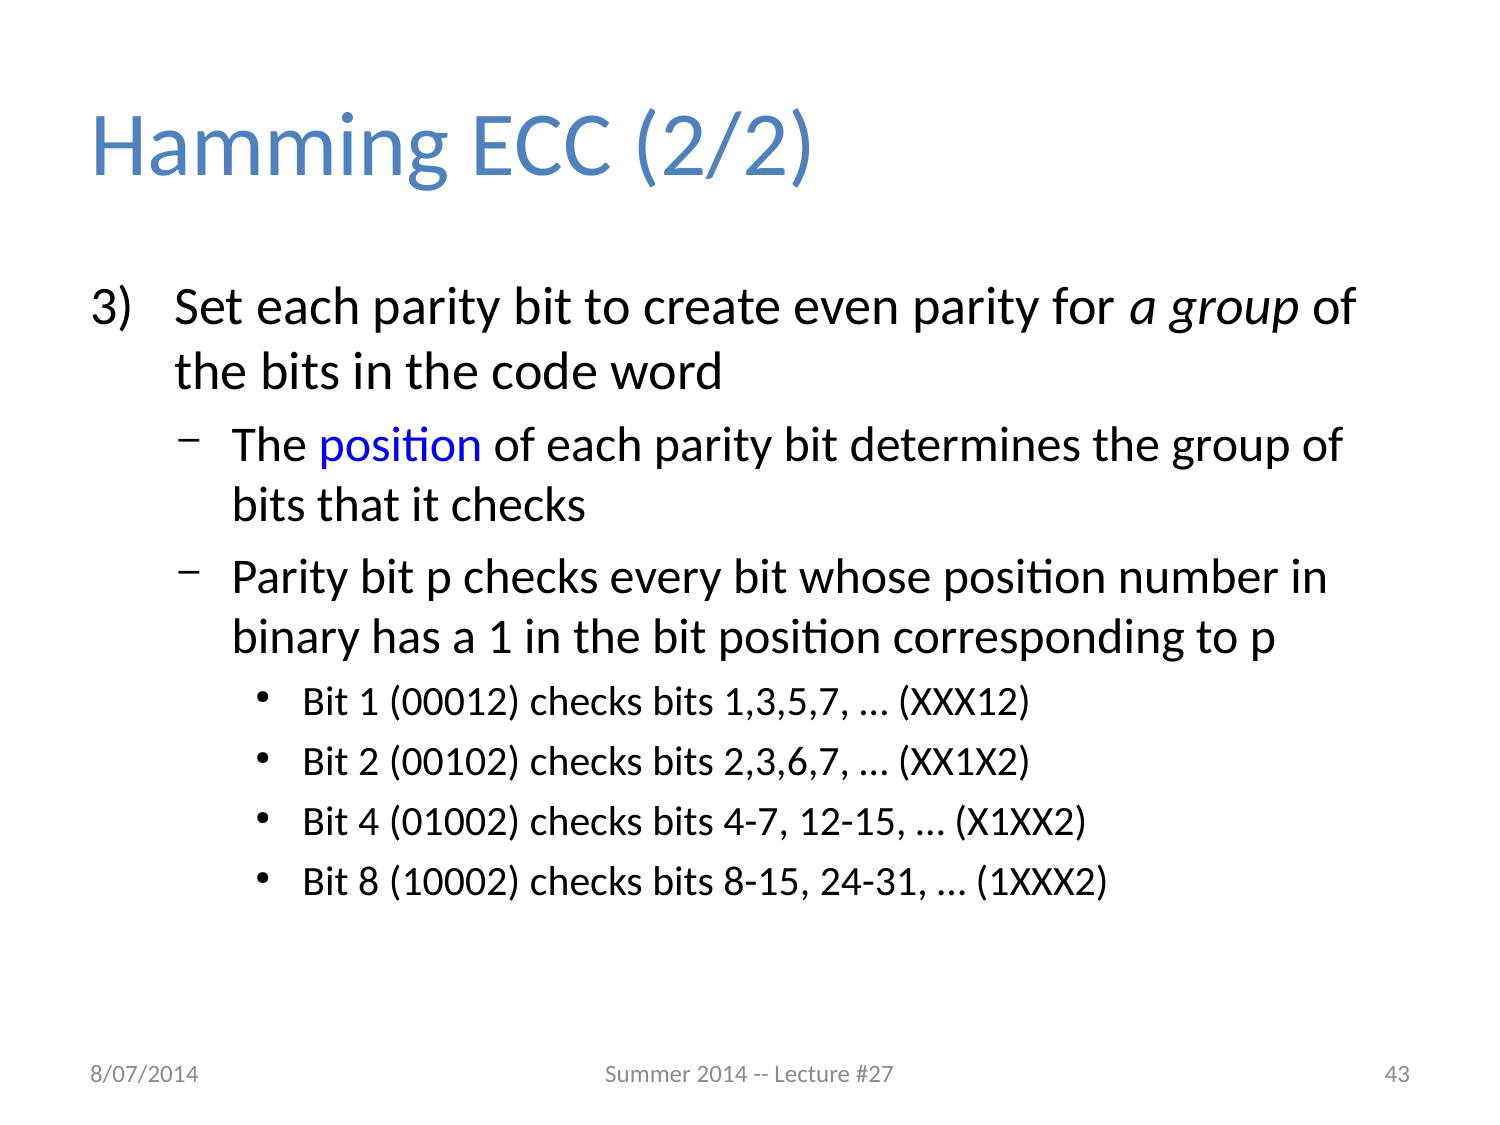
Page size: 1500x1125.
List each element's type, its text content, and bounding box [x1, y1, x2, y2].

list Set each parity bit to create even parity for a group of the bits in the code word The position of each parity bit determines the group of bits that it checks Parity bit p checks every bit whose position number in binary has a 1 in the bit position corresponding to p Bit 1 (00012) checks bits 1,3,5,7, … (XXX12) Bit 2 (00102) checks bits 2,3,6,7, … (XX1X2) Bit 4 (01002) checks bits 4-7, 12-15, … (X1XX2) Bit 8 (10002) checks bits 8-15, 24-31, … (1XXX2) [75, 262, 1425, 1073]
footer Summer 2014 -- Lecture #27 [512, 1042, 988, 1103]
title Hamming ECC (2/2) [75, 45, 1425, 233]
slide_number <number> [1074, 1042, 1425, 1103]
slide_number 8/07/2014 [75, 1042, 425, 1103]
